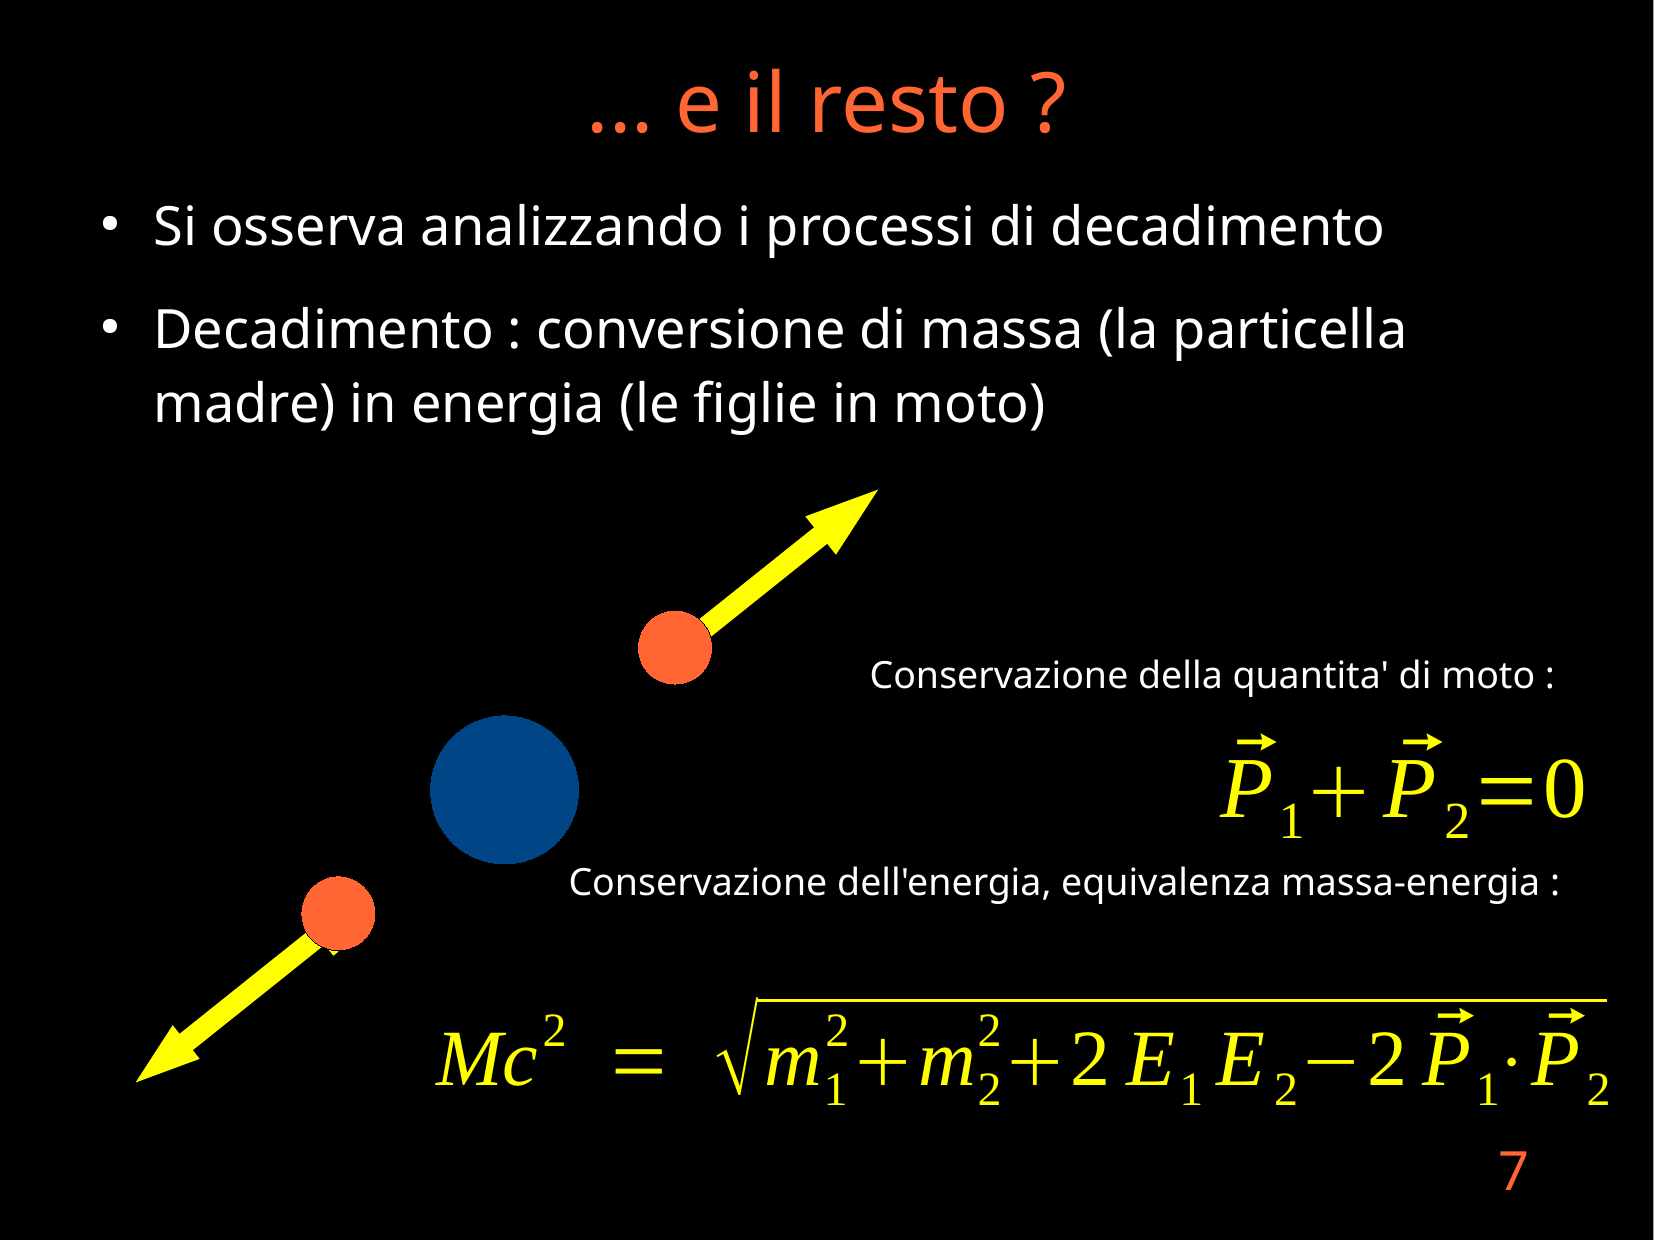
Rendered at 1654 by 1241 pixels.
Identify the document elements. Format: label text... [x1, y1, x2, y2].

text_box Conservazione dell'energia, equivalenza massa-energia : [553, 848, 1620, 908]
text_box [429, 714, 580, 865]
list Si osserva analizzando i processi di decadimento Decadimento : conversione di massa (la particella madre) in energia (le figlie in moto) [82, 187, 1571, 451]
chart [1203, 729, 1597, 848]
title ... e il resto ? [82, 47, 1571, 153]
text_box [300, 875, 376, 951]
text_box Conservazione della quantita' di moto : [854, 641, 1610, 701]
chart [422, 994, 1619, 1115]
text_box [637, 610, 713, 686]
